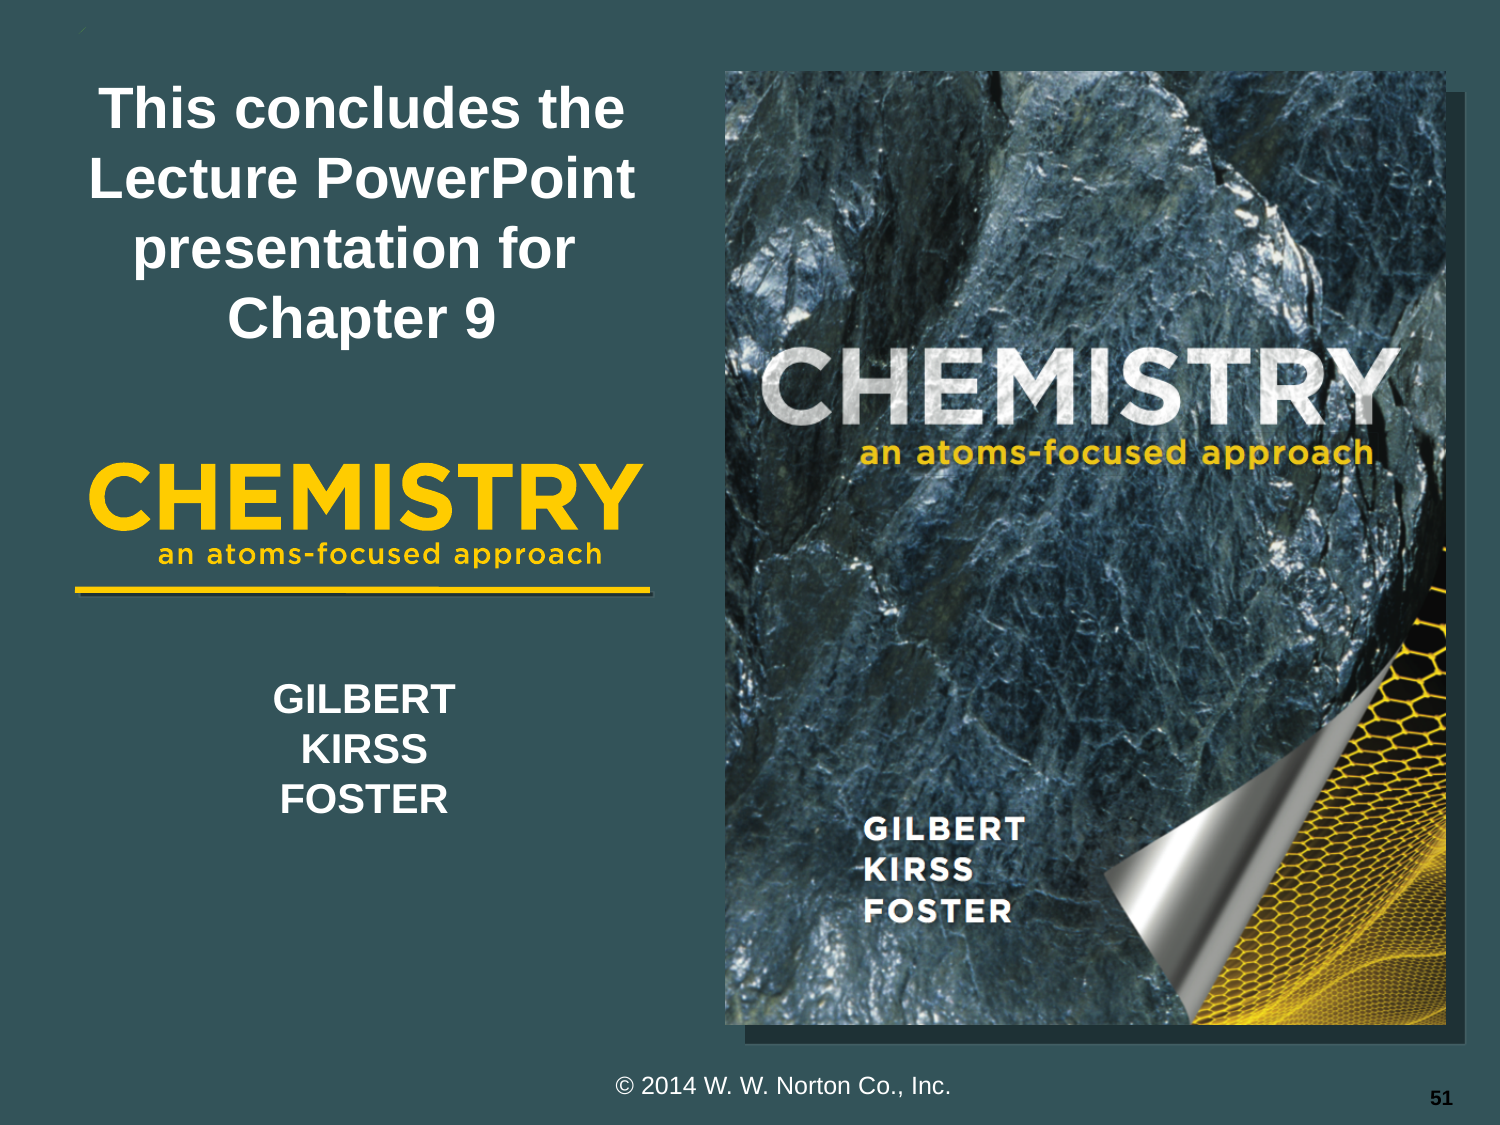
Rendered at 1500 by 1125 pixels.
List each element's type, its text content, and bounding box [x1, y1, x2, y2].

slide_number <number> [1412, 1081, 1469, 1113]
picture [725, 71, 1446, 1025]
title This concludes the Lecture PowerPoint presentation for Chapter 9 [37, 45, 688, 375]
